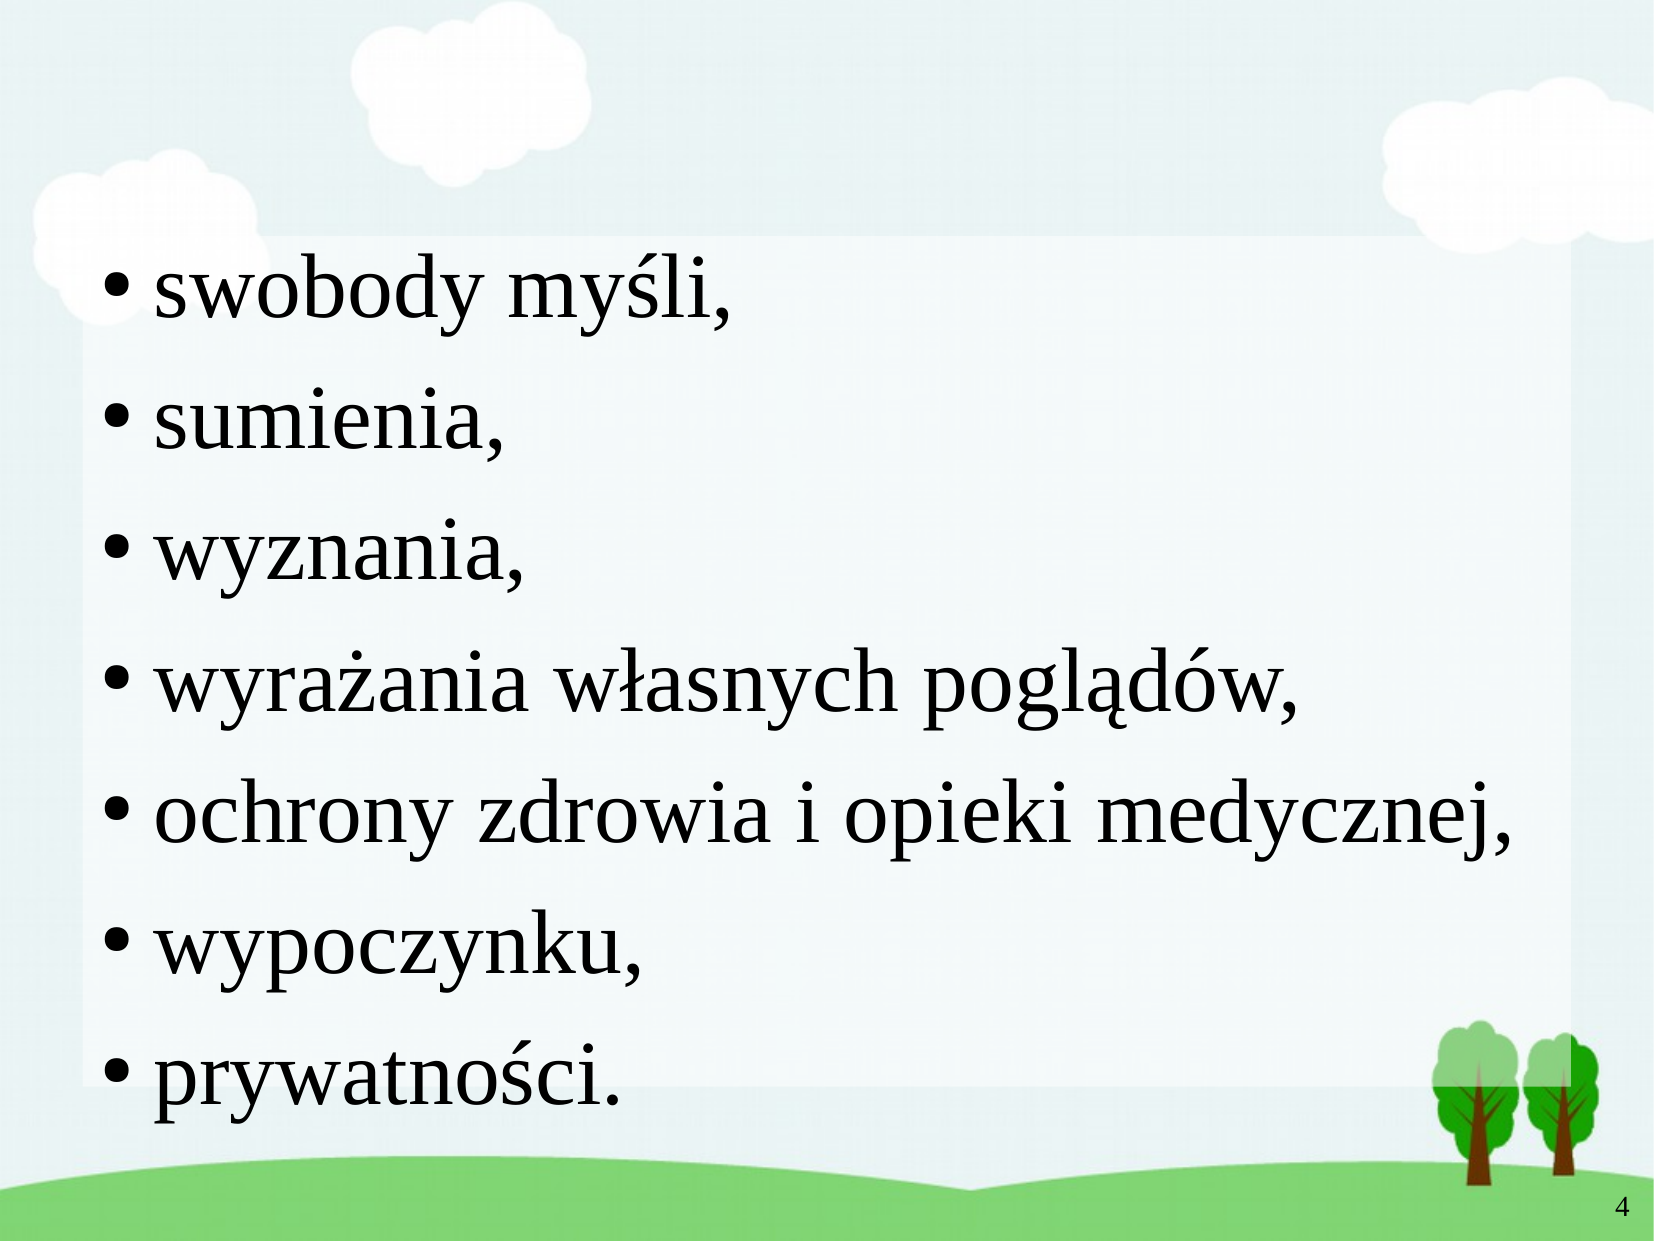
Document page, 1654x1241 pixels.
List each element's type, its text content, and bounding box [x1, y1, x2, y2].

picture [0, 0, 1654, 1241]
list swobody myśli, sumienia, wyznania, wyrażania własnych poglądów, ochrony zdrowia i opieki medycznej, wypoczynku, prywatności. [82, 236, 1571, 1087]
